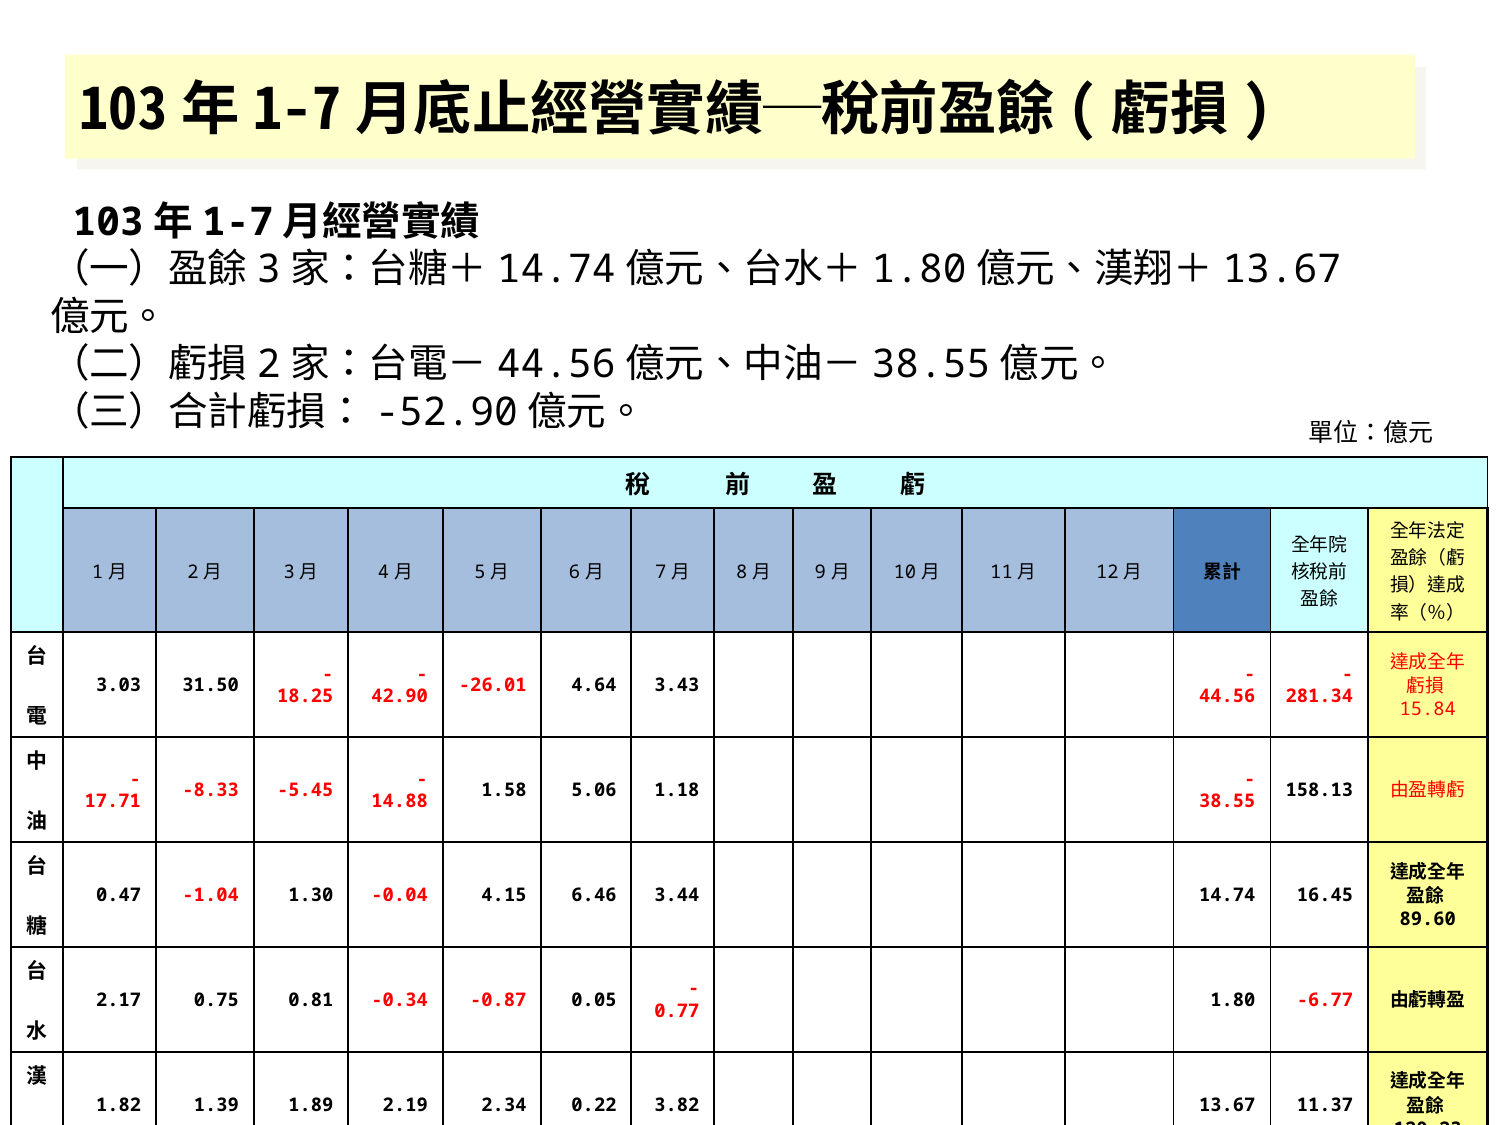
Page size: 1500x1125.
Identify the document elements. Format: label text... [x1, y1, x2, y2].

table_cell 13.67 [1174, 1053, 1270, 1125]
table_cell [1066, 1053, 1173, 1125]
table_cell 11.37 [1271, 1053, 1367, 1125]
table_cell [1066, 633, 1173, 736]
table_cell 達成全年盈餘89.60 [1369, 843, 1486, 946]
table_cell 31.50 [157, 633, 253, 736]
table_cell 5月 [444, 509, 540, 631]
table_cell 0.22 [542, 1053, 630, 1125]
table_cell [715, 738, 792, 841]
table_cell 3.44 [632, 843, 713, 946]
table_cell [715, 948, 792, 1051]
table_cell -38.55 [1174, 738, 1270, 841]
table_cell [963, 738, 1064, 841]
table_cell [872, 948, 961, 1051]
text_box 單位：億元 [1293, 408, 1471, 454]
table_cell 由盈轉虧 [1369, 738, 1486, 841]
table_cell 中 油 [12, 738, 62, 841]
table_cell 達成全年虧損15.84 [1369, 633, 1486, 736]
slide_number <編號> [1489, 1084, 1500, 1124]
table_cell 158.13 [1271, 738, 1367, 841]
table_cell [963, 843, 1064, 946]
table_cell 3.43 [632, 633, 713, 736]
table_cell 3月 [255, 509, 347, 631]
table_cell 3.82 [632, 1053, 713, 1125]
table_cell -0.34 [349, 948, 442, 1051]
table_cell [794, 738, 870, 841]
table_cell [1066, 948, 1173, 1051]
table_cell -281.34 [1271, 633, 1367, 736]
table_cell 台 電 [12, 633, 62, 736]
table_cell [794, 633, 870, 736]
table_cell 6月 [542, 509, 630, 631]
table_cell [1066, 843, 1173, 946]
table_cell -0.87 [444, 948, 540, 1051]
table_cell 1.80 [1174, 948, 1270, 1051]
table_cell 1.39 [157, 1053, 253, 1125]
table_cell 10月 [872, 509, 961, 631]
table_cell -26.01 [444, 633, 540, 736]
table_cell 0.81 [255, 948, 347, 1051]
table_cell [963, 1053, 1064, 1125]
table_cell [872, 1053, 961, 1125]
table_cell 1.82 [64, 1053, 155, 1125]
table_cell [794, 948, 870, 1051]
table_cell 1月 [64, 509, 155, 631]
table_cell [963, 633, 1064, 736]
table_cell -17.71 [64, 738, 155, 841]
table_cell 16.45 [1271, 843, 1367, 946]
table_cell [794, 1053, 870, 1125]
table_cell -5.45 [255, 738, 347, 841]
table_cell -42.90 [349, 633, 442, 736]
table_cell 1.18 [632, 738, 713, 841]
table_cell -14.88 [349, 738, 442, 841]
table_cell [1066, 738, 1173, 841]
table_cell [715, 633, 792, 736]
table_cell 8月 [715, 509, 792, 631]
table_cell [715, 843, 792, 946]
table_header [12, 458, 62, 631]
table_cell -18.25 [255, 633, 347, 736]
table_cell 由虧轉盈 [1369, 948, 1486, 1051]
table_cell 4.15 [444, 843, 540, 946]
table_cell [715, 1053, 792, 1125]
table_cell 全年法定盈餘（虧損）達成率（％） [1369, 509, 1486, 631]
table_cell 達成全年盈餘120.23 [1369, 1053, 1486, 1125]
table_cell 1.30 [255, 843, 347, 946]
table_cell 0.75 [157, 948, 253, 1051]
table_cell 11月 [963, 509, 1064, 631]
table_cell 1.58 [444, 738, 540, 841]
table_cell 9月 [794, 509, 870, 631]
table_cell 7月 [632, 509, 713, 631]
table_cell [794, 843, 870, 946]
table_cell 0.05 [542, 948, 630, 1051]
table_cell 台 水 [12, 948, 62, 1051]
table_cell 累計 [1174, 509, 1270, 631]
table_cell -1.04 [157, 843, 253, 946]
table_cell 2月 [157, 509, 253, 631]
text_box 103年1-7月經營實績 （一）盈餘3家：台糖＋14.74億元、台水＋1.80億元、漢翔＋13.67億元。 （二）虧損2家：台電－44.56億元、中油－38.55億元。 （三）合計虧損：-52.90億元。 [35, 188, 1382, 441]
table_header 稅 前 盈 虧 [64, 458, 1487, 507]
table_cell 12月 [1066, 509, 1173, 631]
table_cell -8.33 [157, 738, 253, 841]
table_cell 2.19 [349, 1053, 442, 1125]
table_cell 全年院核稅前盈餘 [1271, 509, 1367, 631]
table_cell [963, 948, 1064, 1051]
table_cell -0.77 [632, 948, 713, 1051]
table_cell 0.47 [64, 843, 155, 946]
table_cell 4月 [349, 509, 442, 631]
table_cell -6.77 [1271, 948, 1367, 1051]
table_cell -44.56 [1174, 633, 1270, 736]
table_cell -0.04 [349, 843, 442, 946]
title 103年1-7月底止經營實績─稅前盈餘(虧損) [64, 54, 1415, 159]
table_cell 5.06 [542, 738, 630, 841]
table_cell 3.03 [64, 633, 155, 736]
table_cell 6.46 [542, 843, 630, 946]
table_cell 1.89 [255, 1053, 347, 1125]
table_cell 漢 翔 [12, 1053, 62, 1125]
table_cell 台 糖 [12, 843, 62, 946]
table_cell [872, 843, 961, 946]
table_cell [872, 633, 961, 736]
table_cell 14.74 [1174, 843, 1270, 946]
table_cell [872, 738, 961, 841]
table_cell 2.17 [64, 948, 155, 1051]
table_cell 4.64 [542, 633, 630, 736]
table_cell 2.34 [444, 1053, 540, 1125]
